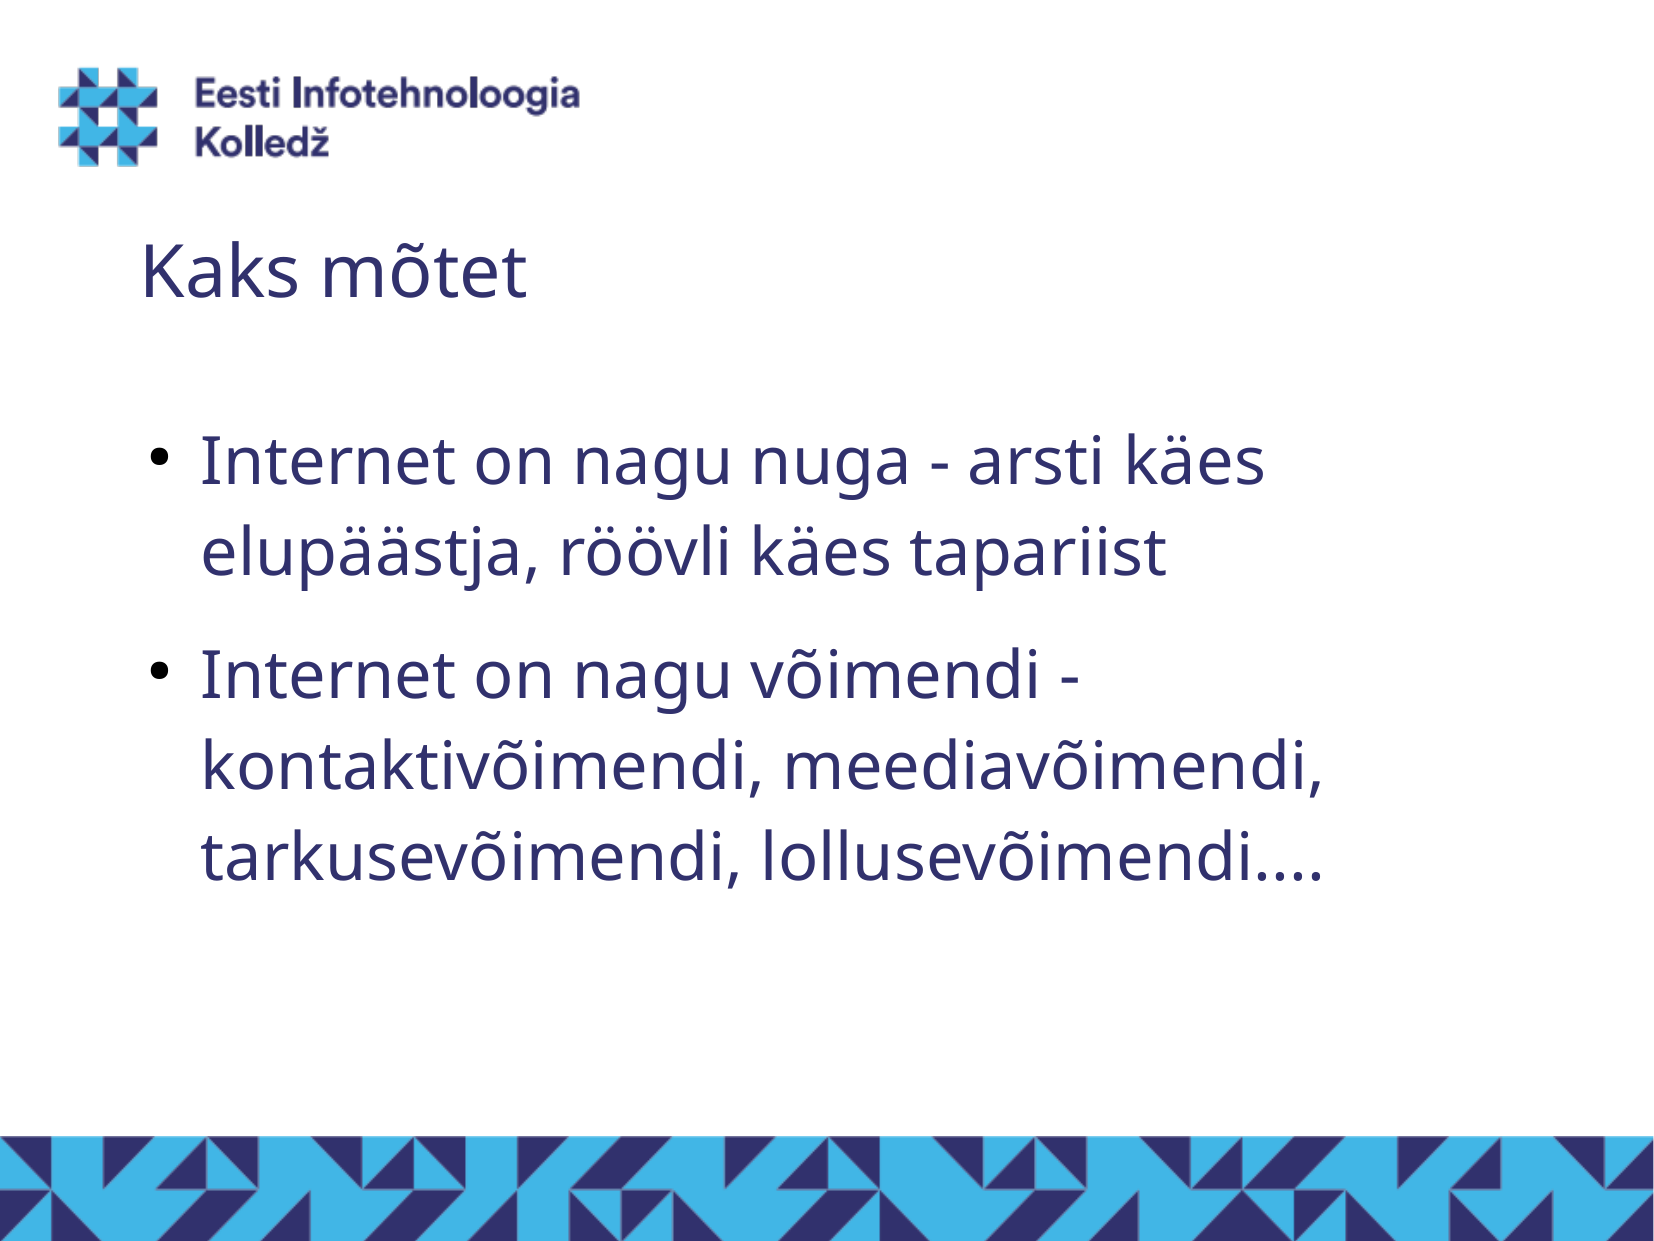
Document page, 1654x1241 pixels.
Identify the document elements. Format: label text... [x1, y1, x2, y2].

list Internet on nagu nuga - arsti käes elupäästja, röövli käes tapariist Internet on nagu võimendi - kontaktivõimendi, meediavõimendi, tarkusevõimendi, lollusevõimendi.... [129, 413, 1548, 1111]
title Kaks mõtet [139, 165, 1548, 372]
